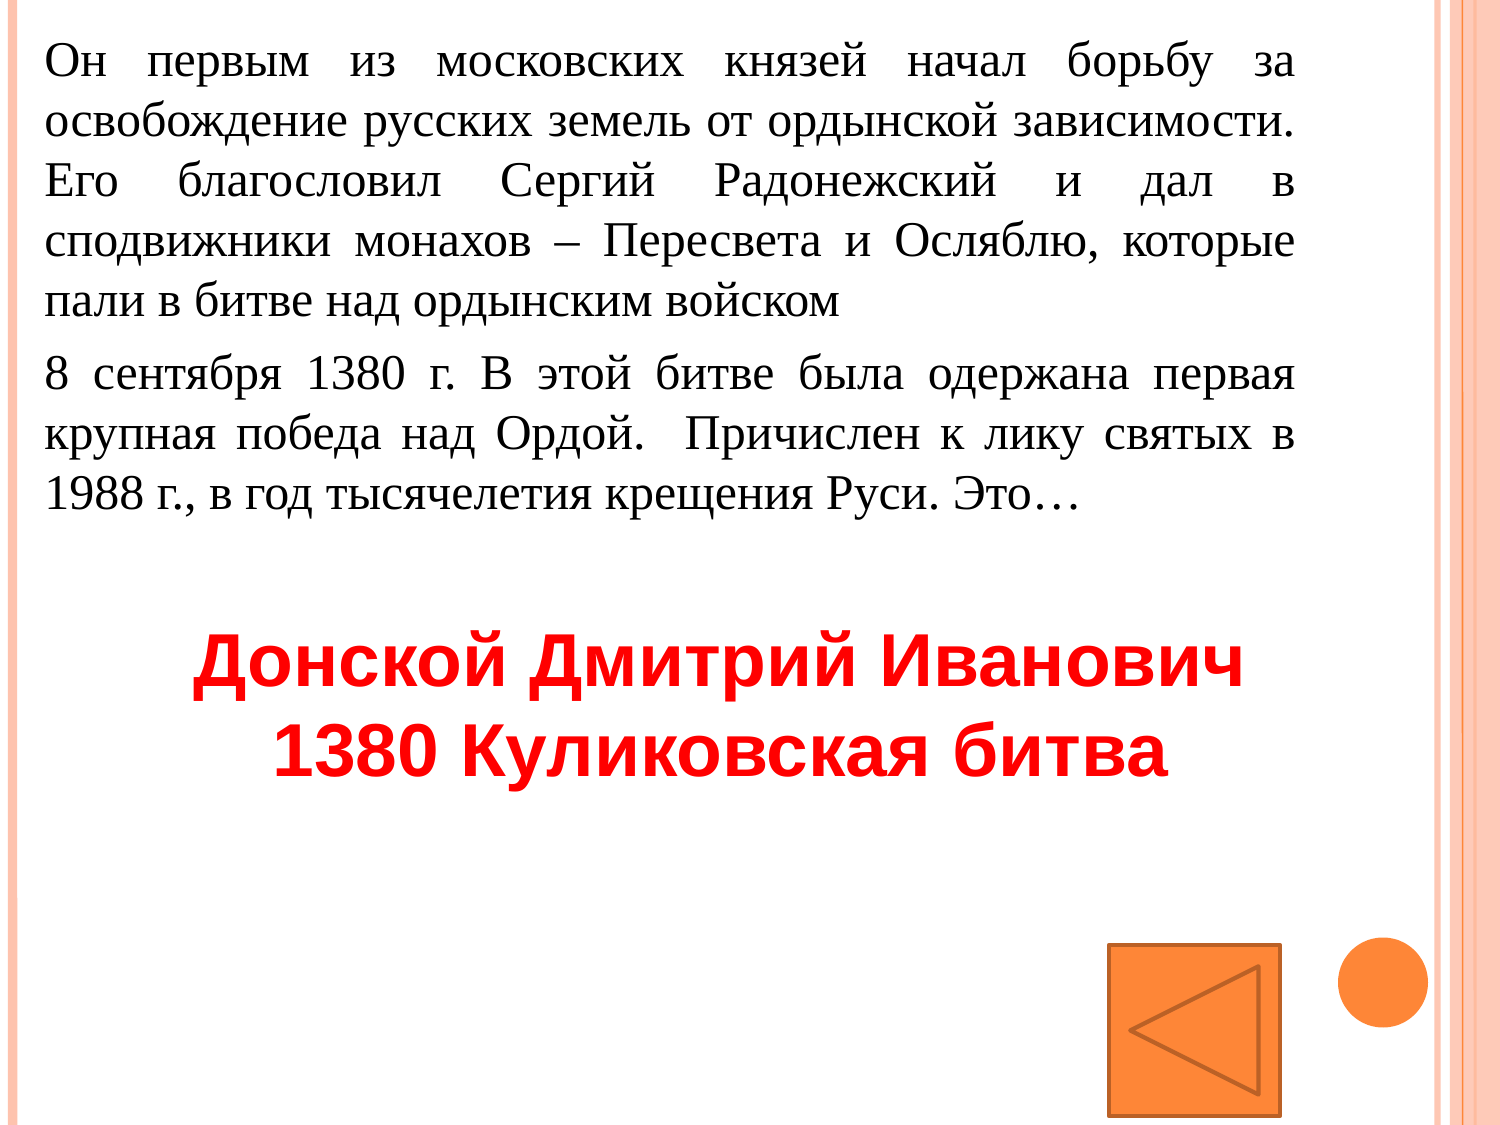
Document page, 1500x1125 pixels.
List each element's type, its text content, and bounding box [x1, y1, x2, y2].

text_box [1108, 944, 1280, 1117]
text_box Донской Дмитрий Иванович 1380 Куликовская битва [166, 603, 1275, 801]
text_box Он первым из московских князей начал борьбу за освобождение русских земель от ордынской зависимости. Его благословил Сергий Радонежский и дал в сподвижники монахов – Пересвета и Осляблю, которые пали в битве над ордынским войском 8 сентября 1380 г. В этой битве была одержана первая крупная победа над Ордой. Причислен к лику святых в 1988 г., в год тысячелетия крещения Руси. Это… [29, 19, 1317, 532]
